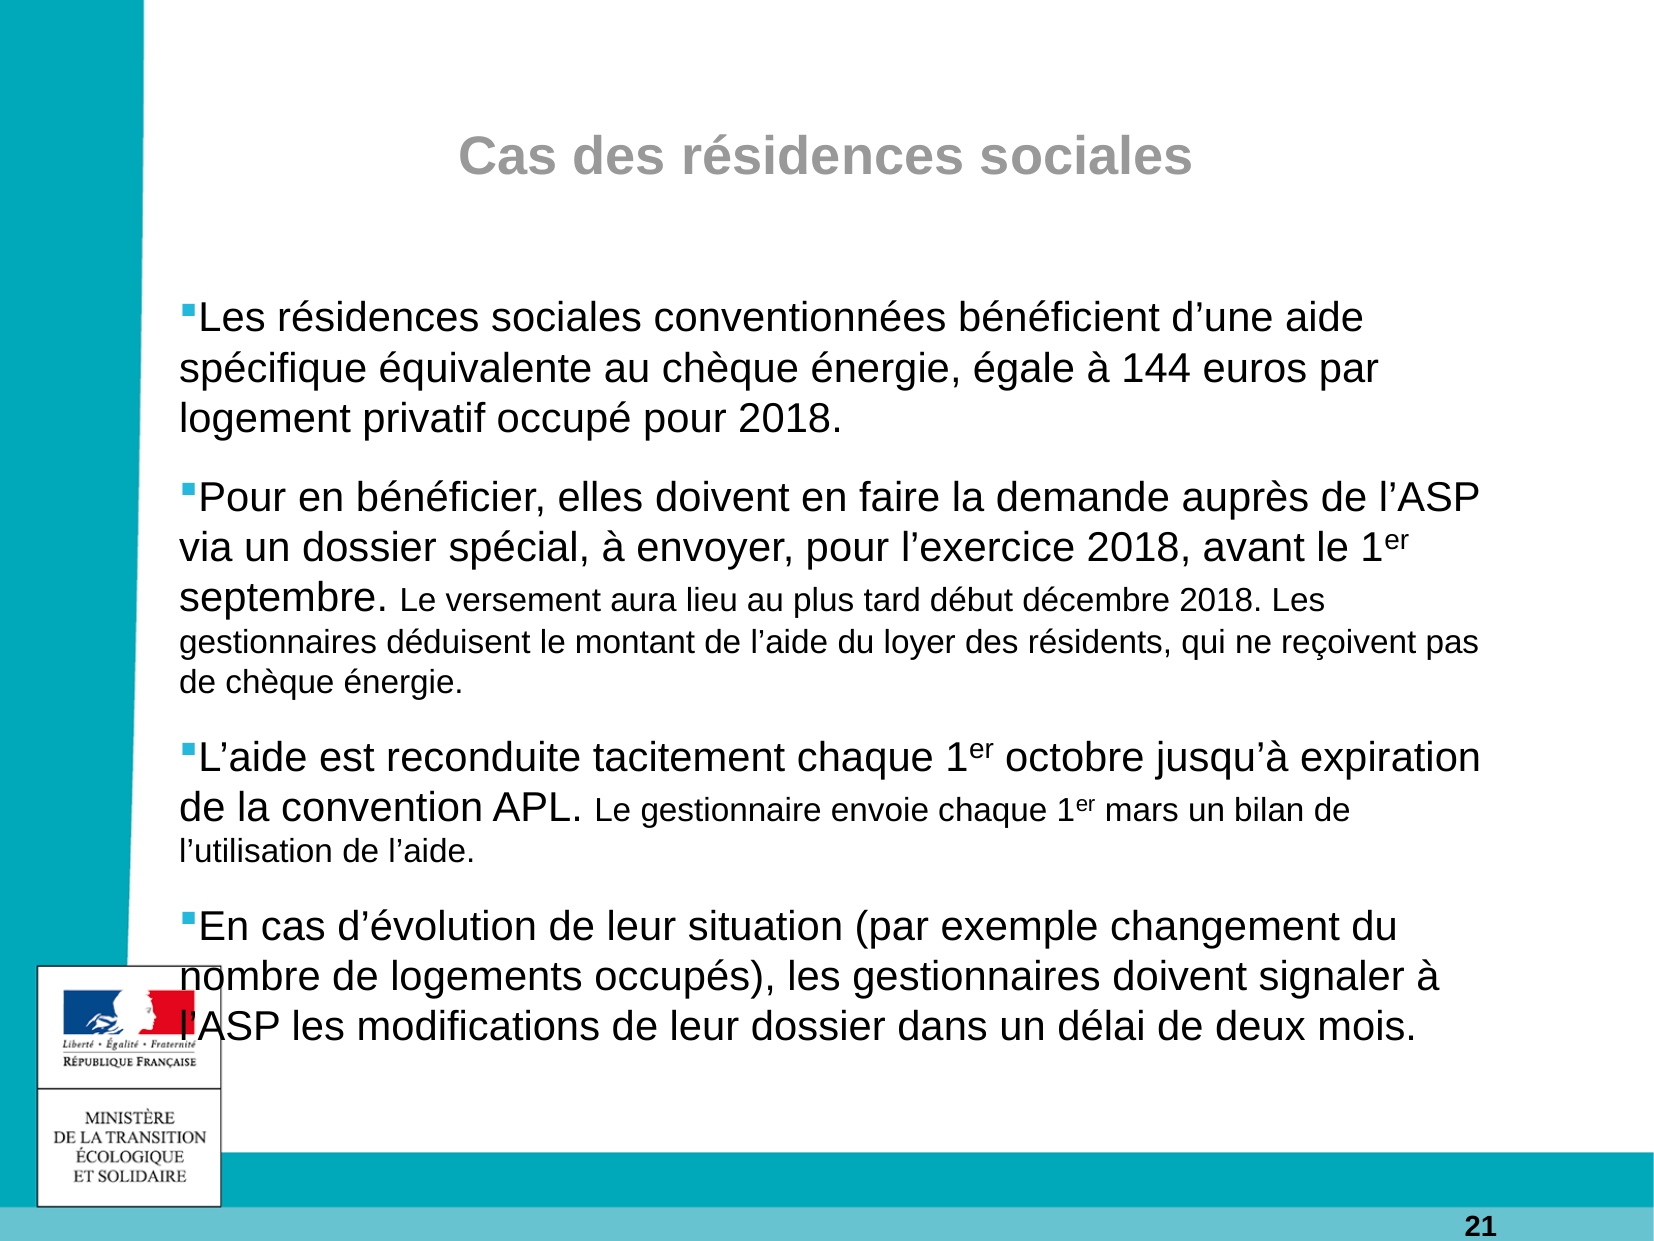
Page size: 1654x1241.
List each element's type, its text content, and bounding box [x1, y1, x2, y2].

text_box [1464, 1207, 1629, 1241]
title Cas des résidences sociales [82, 49, 1571, 257]
list Les résidences sociales conventionnées bénéficient d’une aide spécifique équivalente au chèque énergie, égale à 144 euros par logement privatif occupé pour 2018. Pour en bénéficier, elles doivent en faire la demande auprès de l’ASP via un dossier spécial, à envoyer, pour l’exercice 2018, avant le 1er septembre. Le versement aura lieu au plus tard début décembre 2018. Les gestionnaires déduisent le montant de l’aide du loyer des résidents, qui ne reçoivent pas de chèque énergie. L’aide est reconduite tacitement chaque 1er octobre jusqu’à expiration de la convention APL. Le gestionnaire envoie chaque 1er mars un bilan de l’utilisation de l’aide. En cas d’évolution de leur situation (par exemple changement du nombre de logements occupés), les gestionnaires doivent signaler à l’ASP les modifications de leur dossier dans un délai de deux mois. [179, 290, 1509, 1051]
